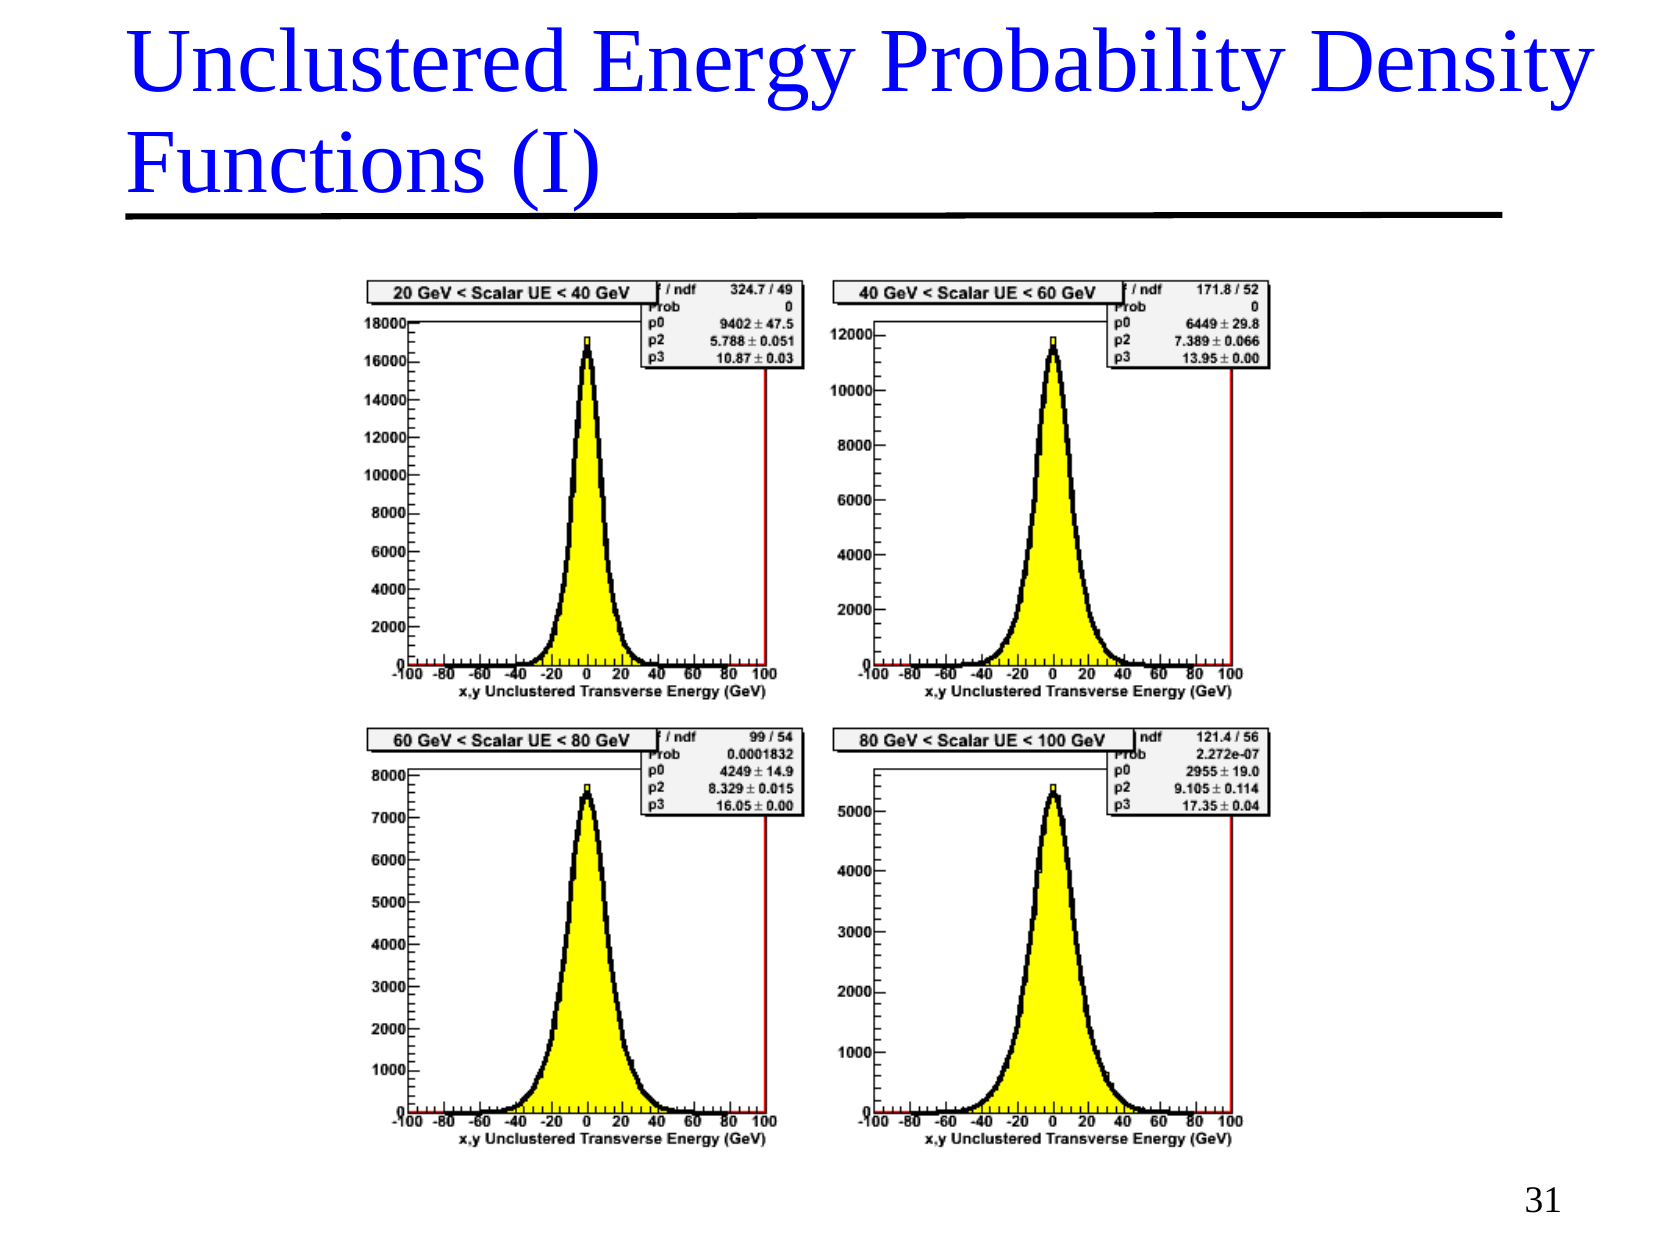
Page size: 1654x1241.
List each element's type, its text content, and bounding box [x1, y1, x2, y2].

text_box Unclustered Energy Probability Density Functions (I) [125, 9, 1602, 213]
picture [356, 271, 1288, 1166]
